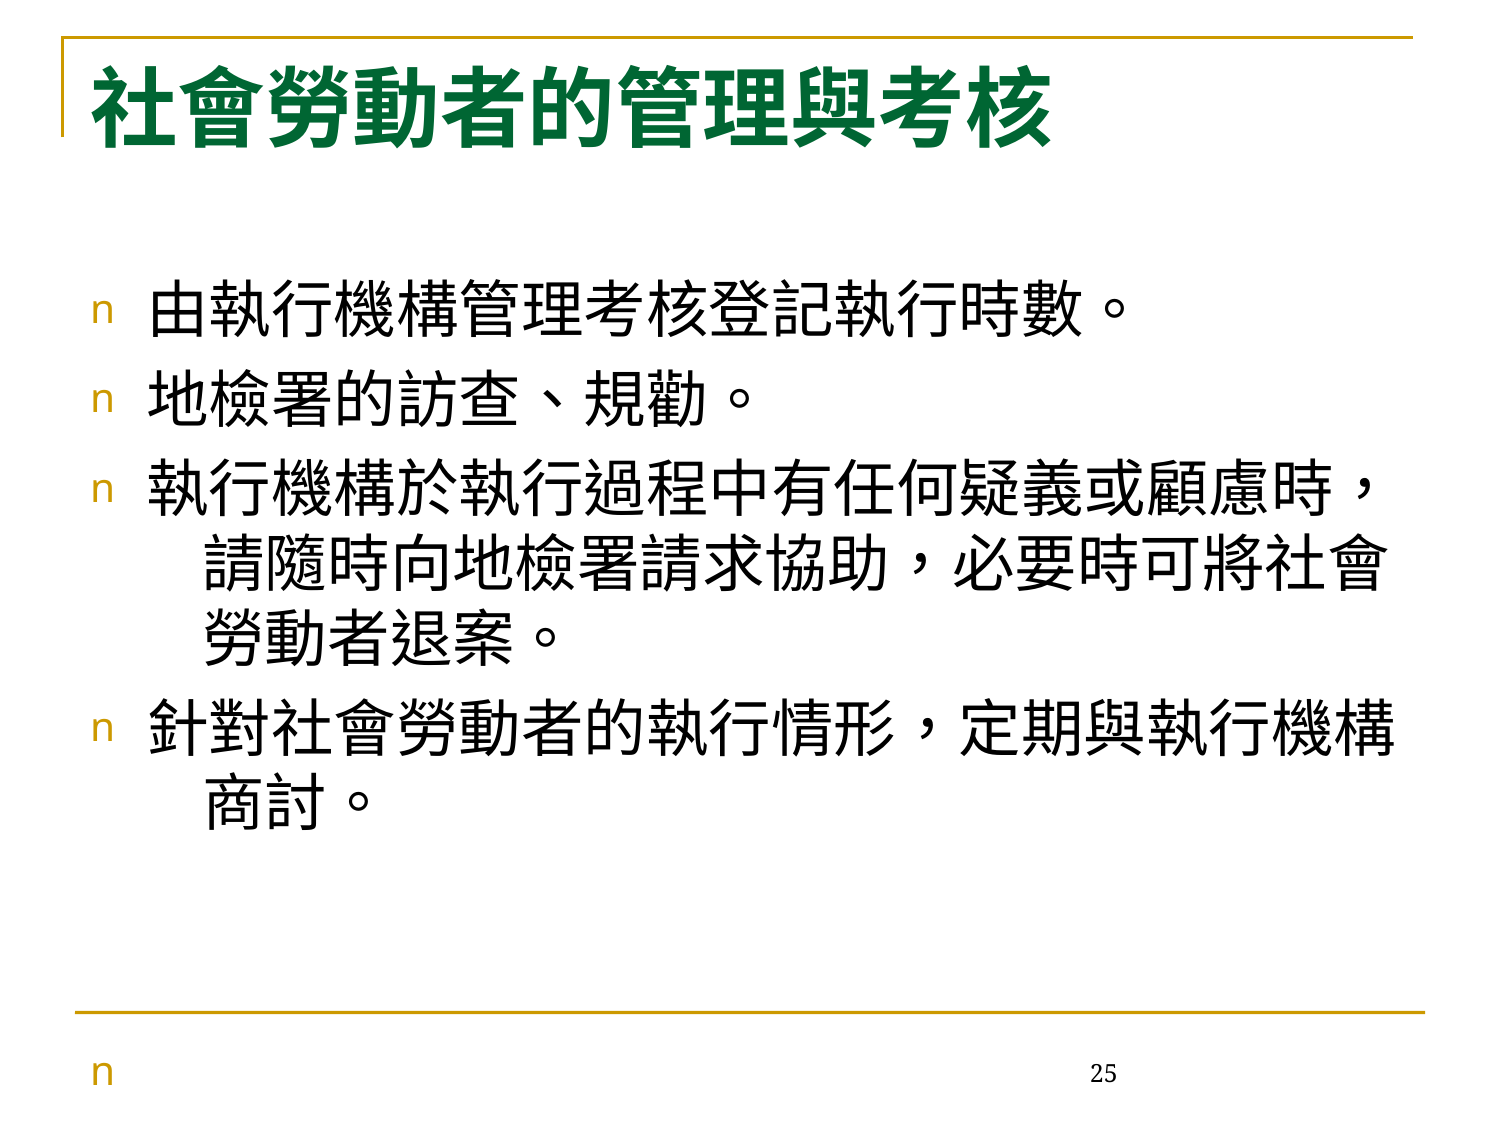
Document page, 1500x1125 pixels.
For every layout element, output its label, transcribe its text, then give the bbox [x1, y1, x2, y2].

title 社會勞動者的管理與考核 [75, 45, 1426, 233]
list 由執行機構管理考核登記執行時數。 地檢署的訪查、規勸。 執行機構於執行過程中有任何疑義或顧慮時，請隨時向地檢署請求協助，必要時可將社會勞動者退案。 針對社會勞動者的執行情形，定期與執行機構商討。 [75, 262, 1426, 1006]
text_box [1074, 1024, 1426, 1100]
